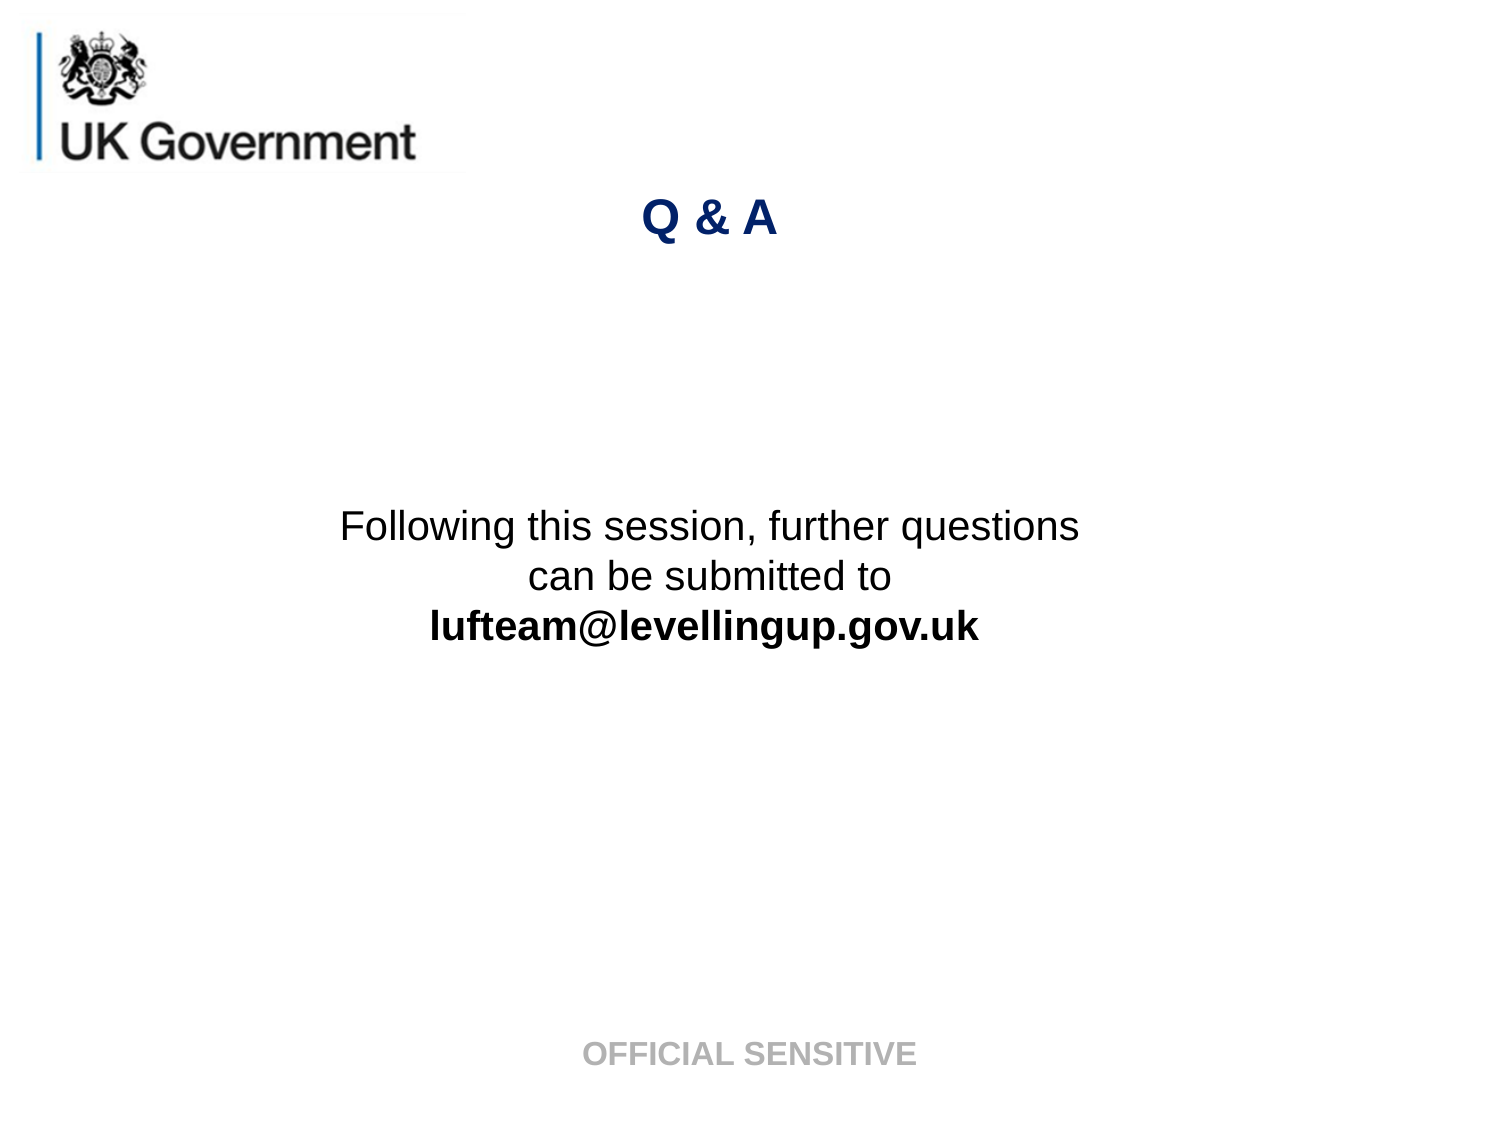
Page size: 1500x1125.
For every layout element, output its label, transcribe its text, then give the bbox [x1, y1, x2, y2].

title Q & A [28, 177, 1392, 253]
picture [19, 0, 466, 173]
text_box Following this session, further questions can be submitted to lufteam@levellingup.gov.uk [292, 491, 1128, 658]
